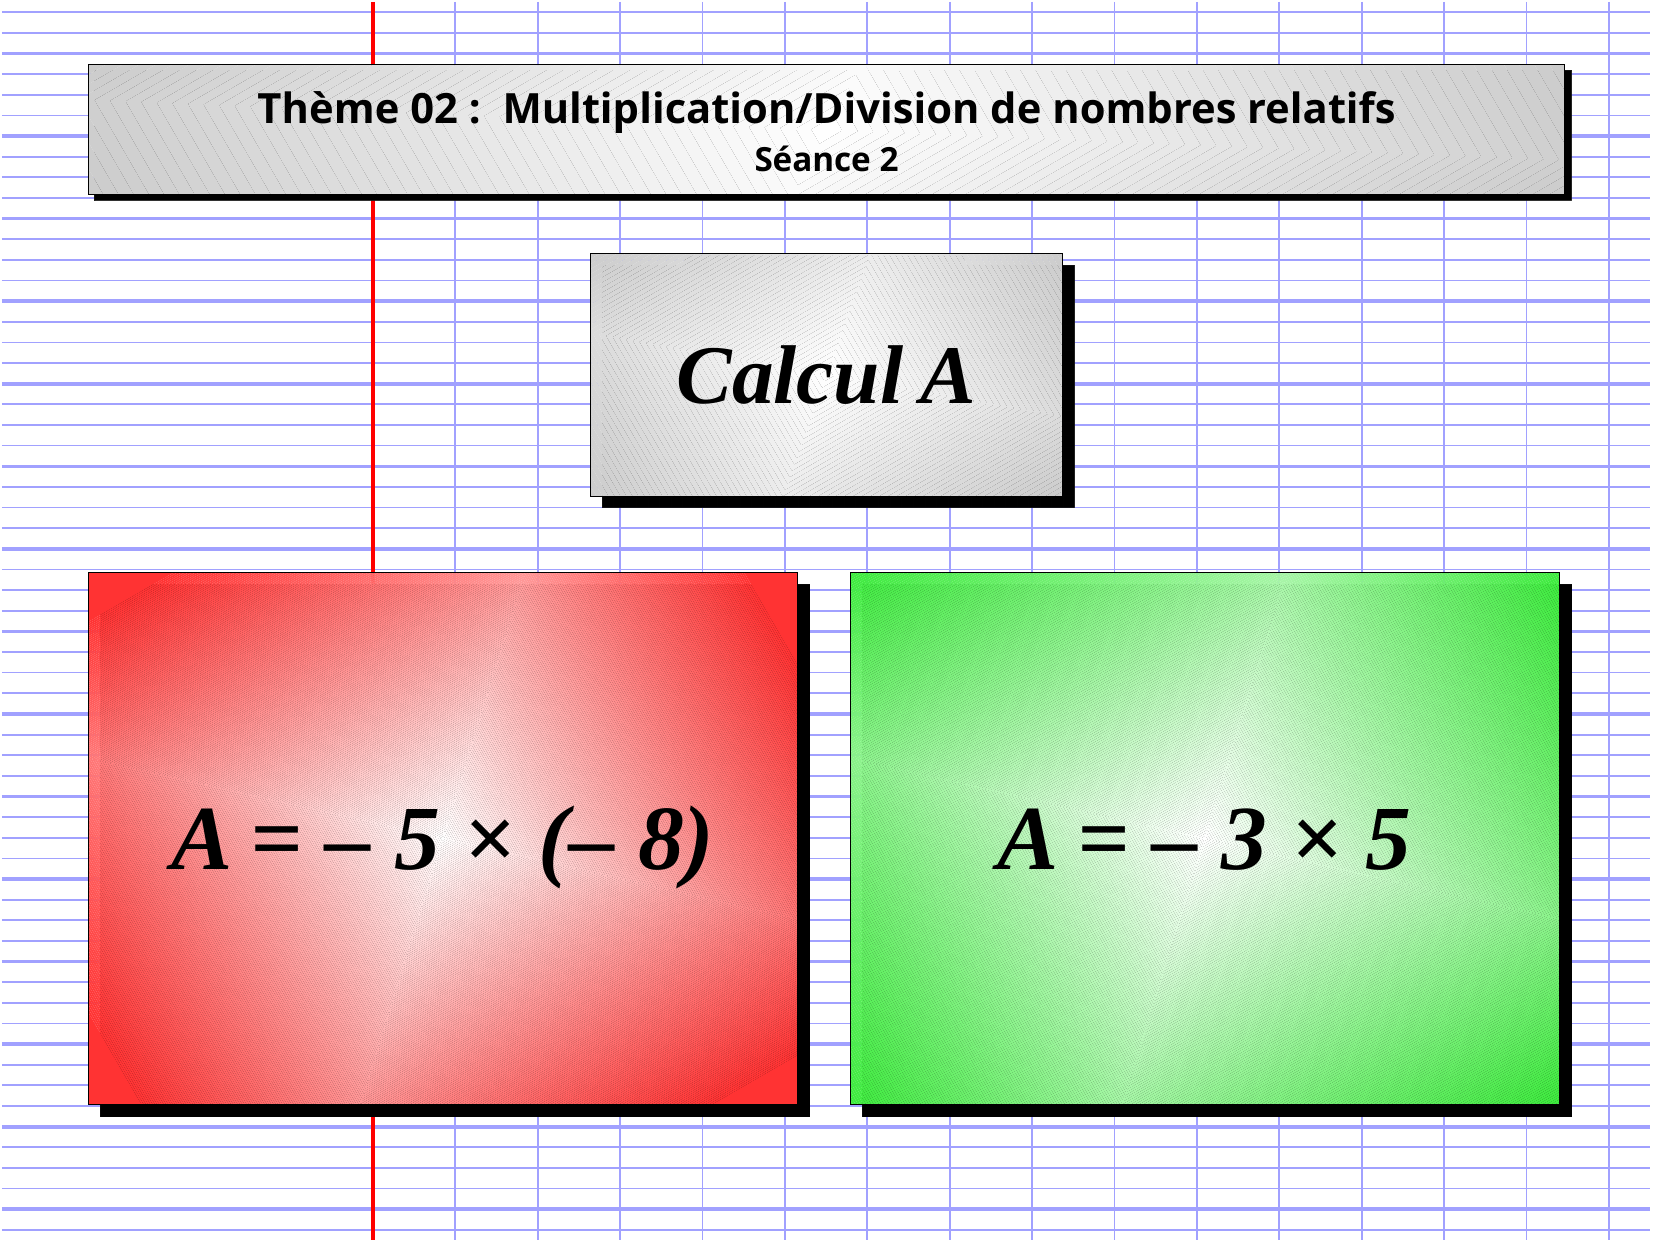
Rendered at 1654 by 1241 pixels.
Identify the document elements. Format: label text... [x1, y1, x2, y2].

text_box Thème 02 : Multiplication/Division de nombres relatifs Séance 2 [88, 64, 1565, 195]
picture [0, 0, 1654, 1241]
text_box Calcul A [590, 253, 1063, 497]
text_box A = – 5 × (– 8) [88, 572, 798, 1105]
text_box A = – 3 × 5 [850, 572, 1560, 1105]
